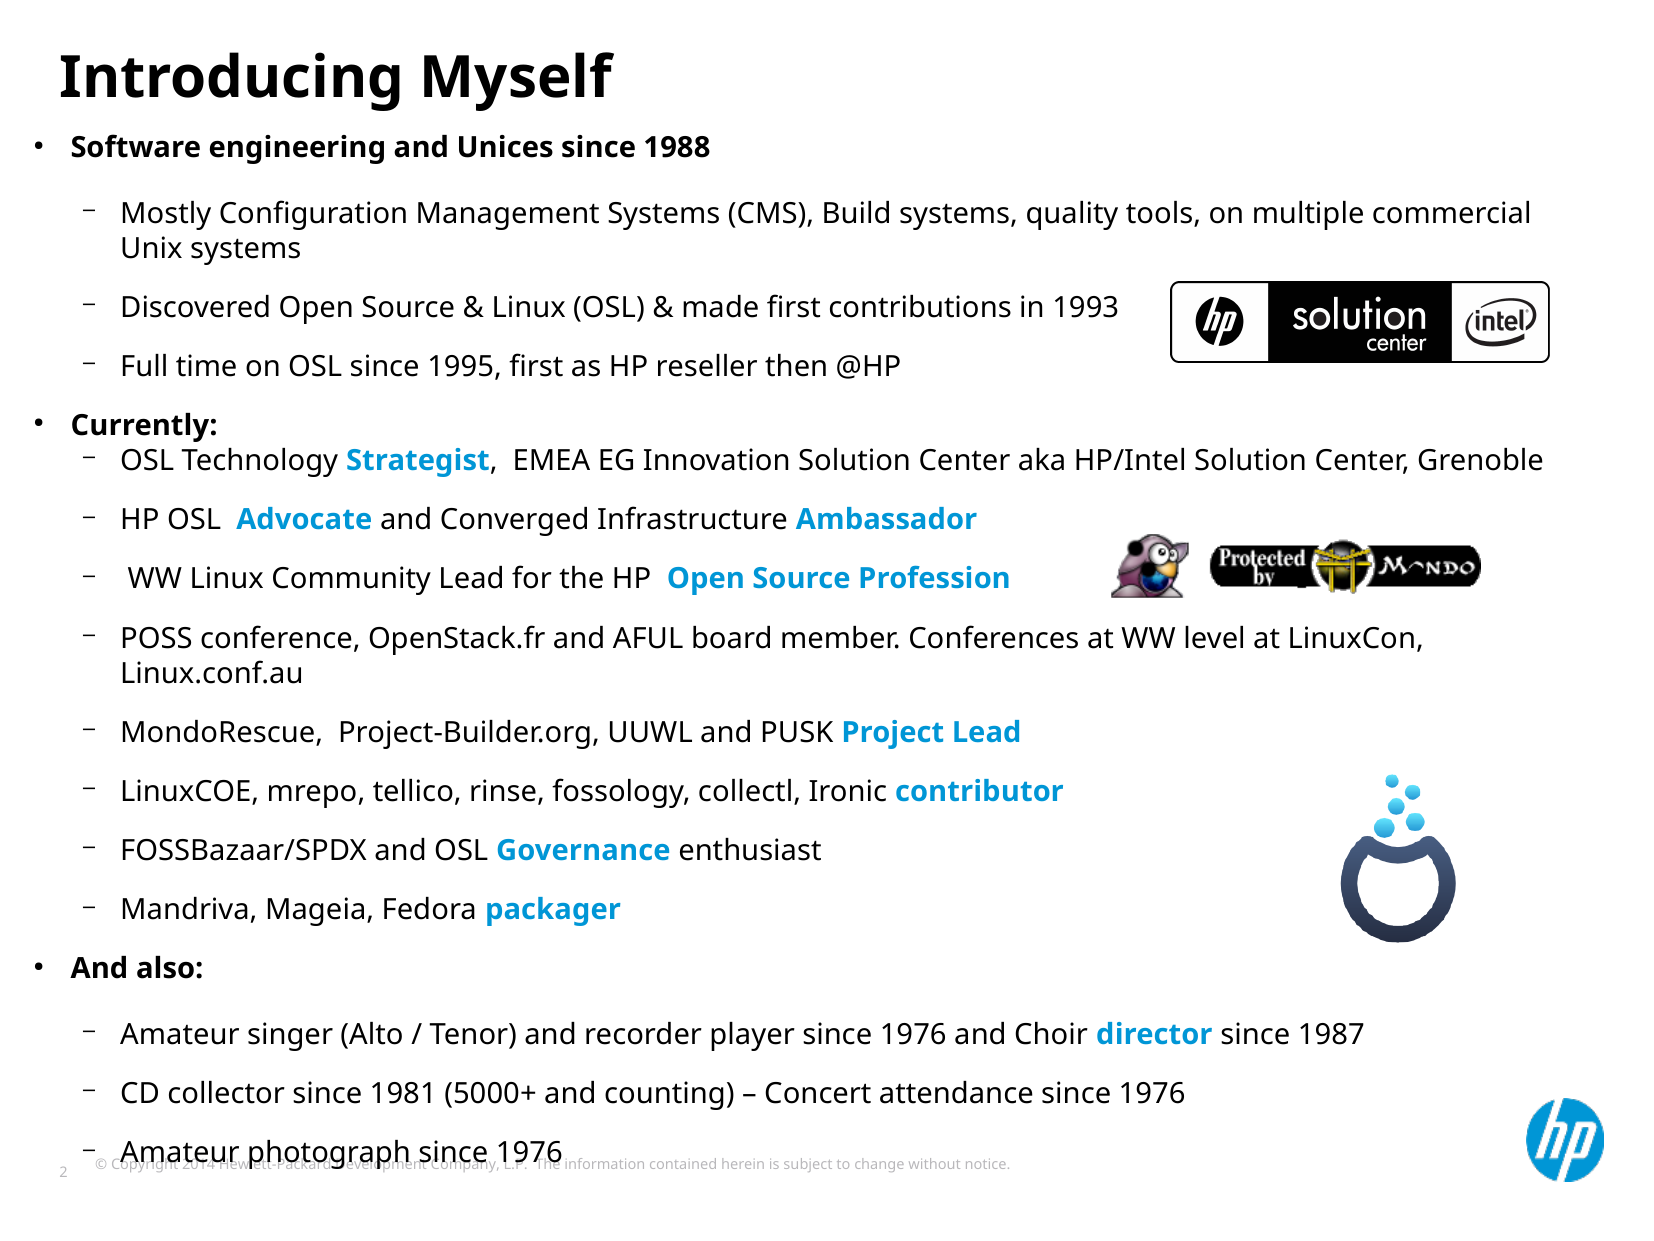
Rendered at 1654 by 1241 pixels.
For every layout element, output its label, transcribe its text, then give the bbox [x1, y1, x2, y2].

picture [1090, 509, 1481, 622]
list Software engineering and Unices since 1988 Mostly Configuration Management Systems (CMS), Build systems, quality tools, on multiple commercial Unix systems Discovered Open Source & Linux (OSL) & made first contributions in 1993 Full time on OSL since 1995, first as HP reseller then @HP Currently: OSL Technology Strategist, EMEA EG Innovation Solution Center aka HP/Intel Solution Center, Grenoble HP OSL Advocate and Converged Infrastructure Ambassador WW Linux Community Lead for the HP Open Source Profession POSS conference, OpenStack.fr and AFUL board member. Conferences at WW level at LinuxCon, Linux.conf.au MondoRescue, Project-Builder.org, UUWL and PUSK Project Lead LinuxCOE, mrepo, tellico, rinse, fossology, collectl, Ironic contributor FOSSBazaar/SPDX and OSL Governance enthusiast Mandriva, Mageia, Fedora packager And also: Amateur singer (Alto / Tenor) and recorder player since 1976 and Choir director since 1987 CD collector since 1981 (5000+ and counting) – Concert attendance since 1976 Amateur photograph since 1976 [6, 121, 1613, 1179]
picture [1326, 769, 1468, 948]
title Introducing Myself [44, 31, 1291, 117]
picture [1170, 281, 1550, 363]
